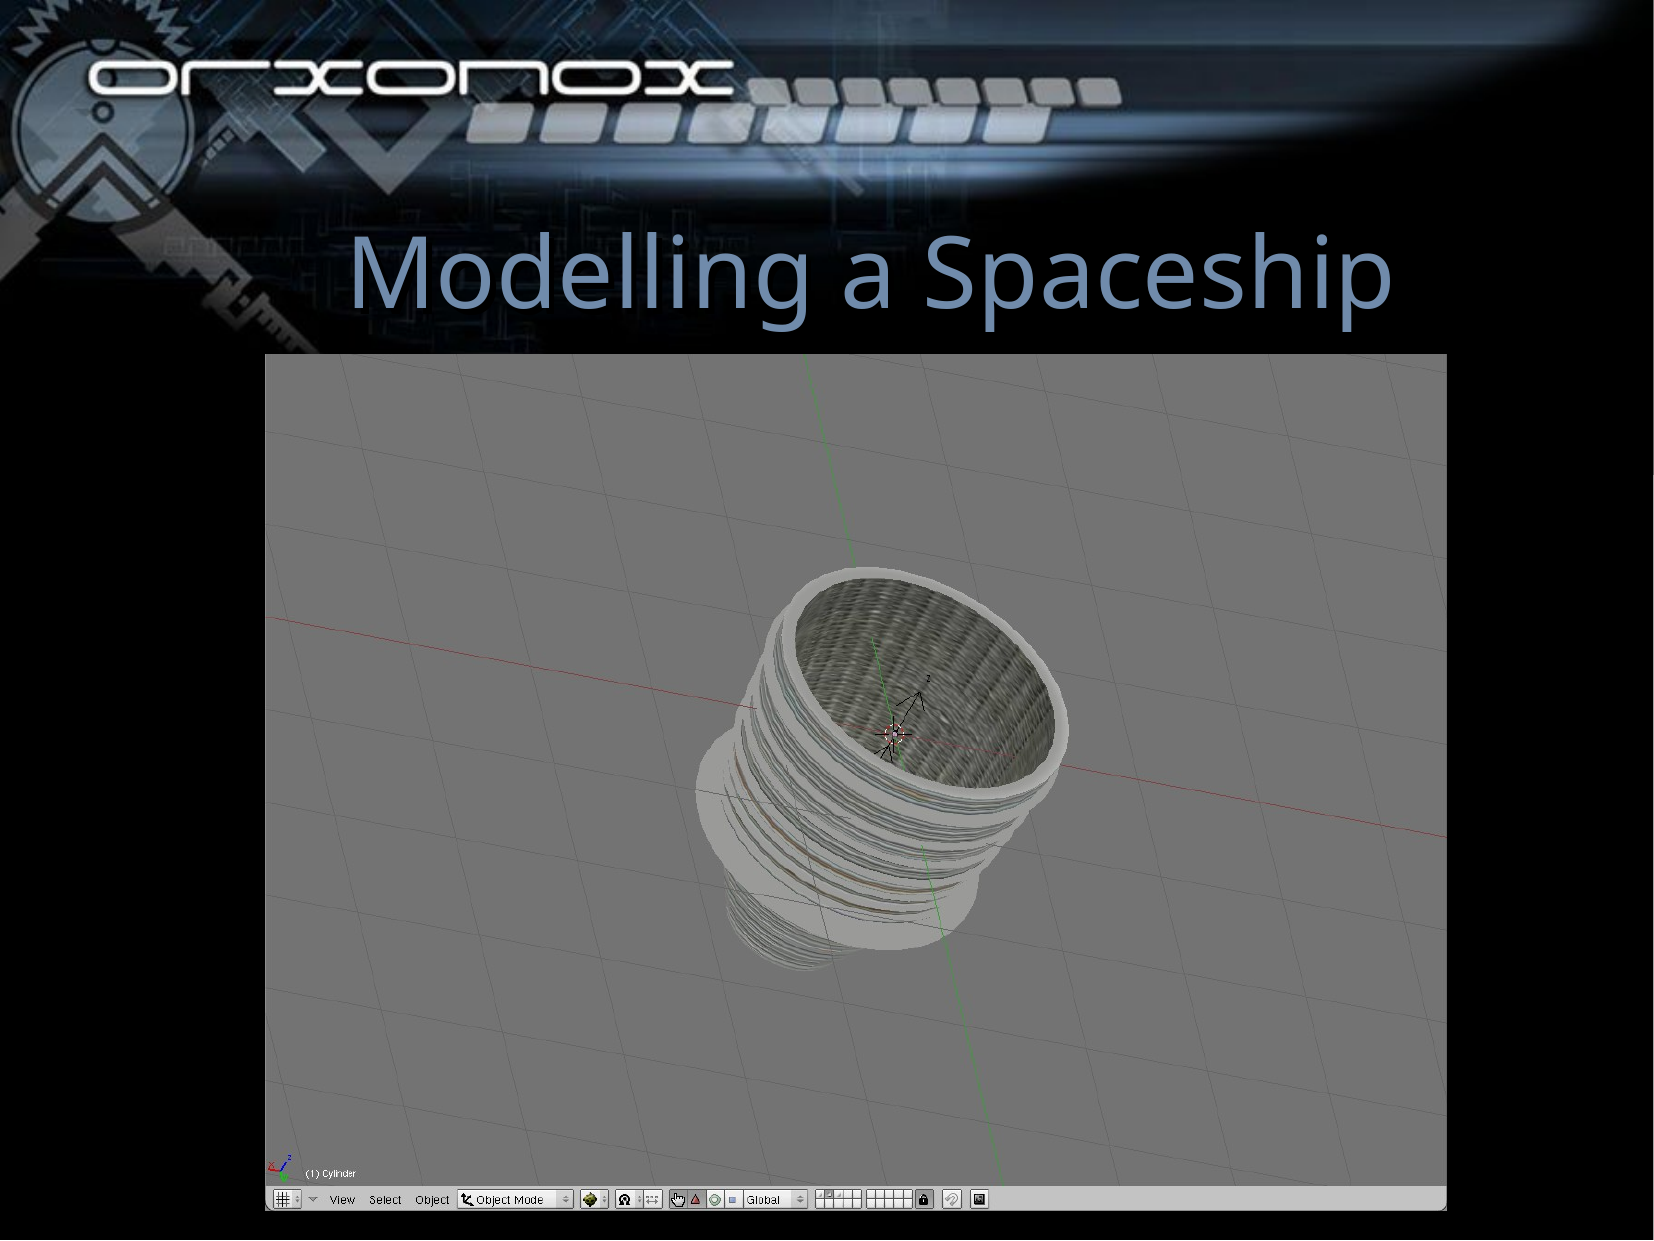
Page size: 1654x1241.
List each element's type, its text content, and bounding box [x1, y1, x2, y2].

picture [0, 0, 1654, 1211]
text_box Modelling a Spaceship [330, 194, 1625, 326]
